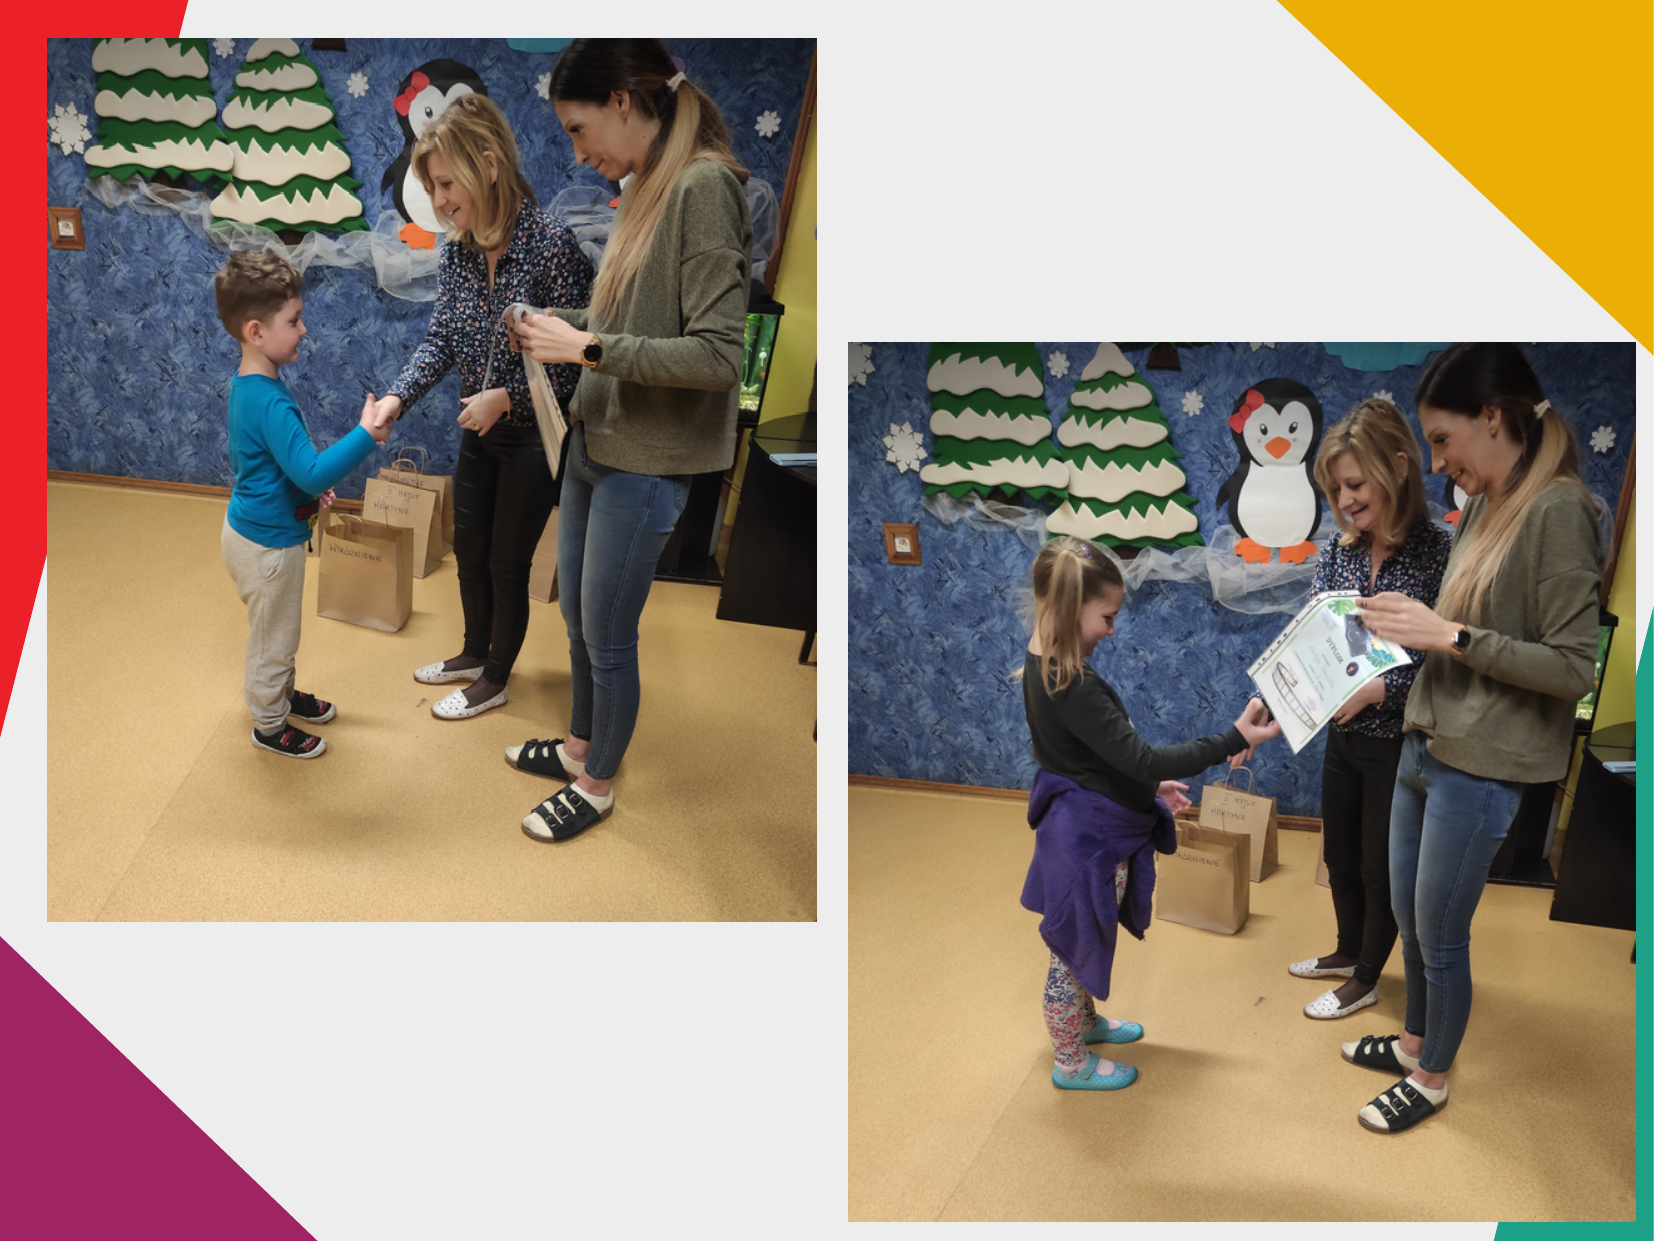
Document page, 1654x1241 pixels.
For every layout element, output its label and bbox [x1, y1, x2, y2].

picture [848, 342, 1636, 1222]
picture [47, 38, 817, 922]
